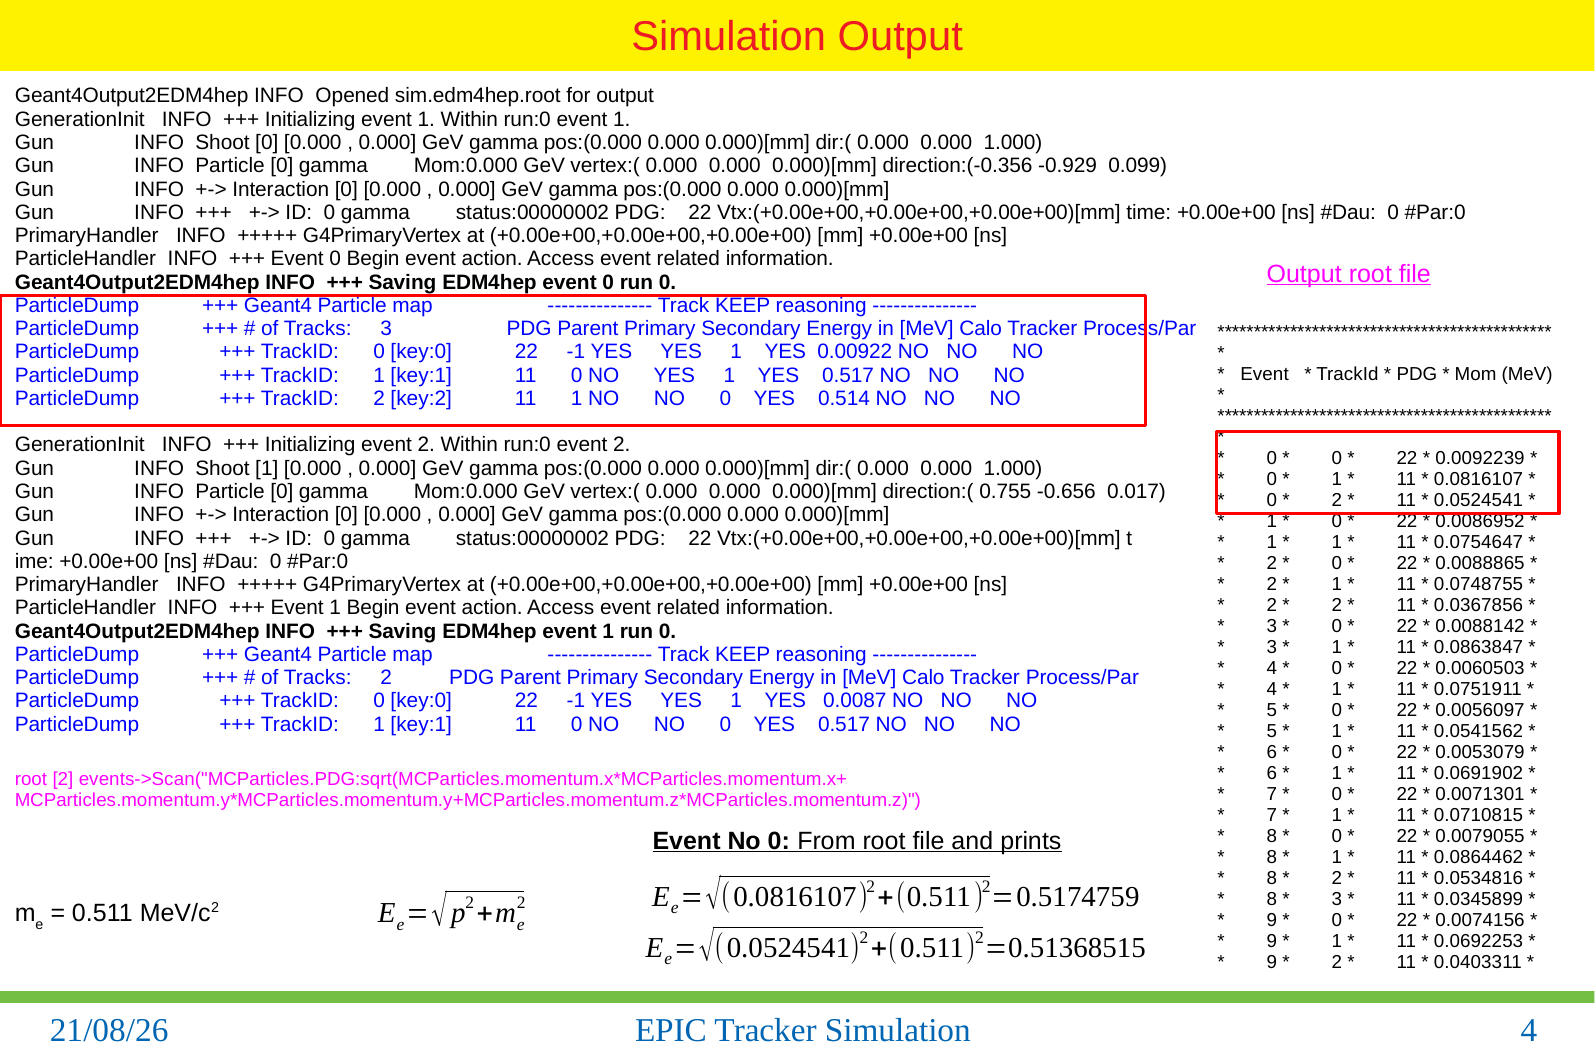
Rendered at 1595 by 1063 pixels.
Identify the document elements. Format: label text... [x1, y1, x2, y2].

text_box Geant4Output2EDM4hep INFO Opened sim.edm4hep.root for output GenerationInit INFO +++ Initializing event 1. Within run:0 event 1. Gun INFO Shoot [0] [0.000 , 0.000] GeV gamma pos:(0.000 0.000 0.000)[mm] dir:( 0.000 0.000 1.000) Gun INFO Particle [0] gamma Mom:0.000 GeV vertex:( 0.000 0.000 0.000)[mm] direction:(-0.356 -0.929 0.099) Gun INFO +-> Interaction [0] [0.000 , 0.000] GeV gamma pos:(0.000 0.000 0.000)[mm] Gun INFO +++ +-> ID: 0 gamma status:00000002 PDG: 22 Vtx:(+0.00e+00,+0.00e+00,+0.00e+00)[mm] time: +0.00e+00 [ns] #Dau: 0 #Par:0 PrimaryHandler INFO +++++ G4PrimaryVertex at (+0.00e+00,+0.00e+00,+0.00e+00) [mm] +0.00e+00 [ns] ParticleHandler INFO +++ Event 0 Begin event action. Access event related information. Geant4Output2EDM4hep INFO +++ Saving EDM4hep event 0 run 0. ParticleDump +++ Geant4 Particle map --------------- Track KEEP reasoning --------------- ParticleDump +++ # of Tracks: 3 PDG Parent Primary Secondary Energy in [MeV] Calo Tracker Process/Par ParticleDump +++ TrackID: 0 [key:0] 22 -1 YES YES 1 YES 0.00922 NO NO NO ParticleDump +++ TrackID: 1 [key:1] 11 0 NO YES 1 YES 0.517 NO NO NO ParticleDump +++ TrackID: 2 [key:2] 11 1 NO NO 0 YES 0.514 NO NO NO GenerationInit INFO +++ Initializing event 2. Within run:0 event 2. Gun INFO Shoot [1] [0.000 , 0.000] GeV gamma pos:(0.000 0.000 0.000)[mm] dir:( 0.000 0.000 1.000) Gun INFO Particle [0] gamma Mom:0.000 GeV vertex:( 0.000 0.000 0.000)[mm] direction:( 0.755 -0.656 0.017) Gun INFO +-> Interaction [0] [0.000 , 0.000] GeV gamma pos:(0.000 0.000 0.000)[mm] Gun INFO +++ +-> ID: 0 gamma status:00000002 PDG: 22 Vtx:(+0.00e+00,+0.00e+00,+0.00e+00)[mm] t ime: +0.00e+00 [ns] #Dau: 0 #Par:0 PrimaryHandler INFO +++++ G4PrimaryVertex at (+0.00e+00,+0.00e+00,+0.00e+00) [mm] +0.00e+00 [ns] ParticleHandler INFO +++ Event 1 Begin event action. Access event related information. Geant4Output2EDM4hep INFO +++ Saving EDM4hep event 1 run 0. ParticleDump +++ Geant4 Particle map --------------- Track KEEP reasoning --------------- ParticleDump +++ # of Tracks: 2 PDG Parent Primary Secondary Energy in [MeV] Calo Tracker Process/Par ParticleDump +++ TrackID: 0 [key:0] 22 -1 YES YES 1 YES 0.0087 NO NO NO ParticleDump +++ TrackID: 1 [key:1] 11 0 NO NO 0 YES 0.517 NO NO NO [2, 297, 1144, 424]
chart [637, 925, 1153, 969]
text_box Geant4Output2EDM4hep INFO Opened sim.edm4hep.root for output GenerationInit INFO +++ Initializing event 1. Within run:0 event 1. Gun INFO Shoot [0] [0.000 , 0.000] GeV gamma pos:(0.000 0.000 0.000)[mm] dir:( 0.000 0.000 1.000) Gun INFO Particle [0] gamma Mom:0.000 GeV vertex:( 0.000 0.000 0.000)[mm] direction:(-0.356 -0.929 0.099) Gun INFO +-> Interaction [0] [0.000 , 0.000] GeV gamma pos:(0.000 0.000 0.000)[mm] Gun INFO +++ +-> ID: 0 gamma status:00000002 PDG: 22 Vtx:(+0.00e+00,+0.00e+00,+0.00e+00)[mm] time: +0.00e+00 [ns] #Dau: 0 #Par:0 PrimaryHandler INFO +++++ G4PrimaryVertex at (+0.00e+00,+0.00e+00,+0.00e+00) [mm] +0.00e+00 [ns] ParticleHandler INFO +++ Event 0 Begin event action. Access event related information. Geant4Output2EDM4hep INFO +++ Saving EDM4hep event 0 run 0. ParticleDump +++ Geant4 Particle map --------------- Track KEEP reasoning --------------- ParticleDump +++ # of Tracks: 3 PDG Parent Primary Secondary Energy in [MeV] Calo Tracker Process/Par ParticleDump +++ TrackID: 0 [key:0] 22 -1 YES YES 1 YES 0.00922 NO NO NO ParticleDump +++ TrackID: 1 [key:1] 11 0 NO YES 1 YES 0.517 NO NO NO ParticleDump +++ TrackID: 2 [key:2] 11 1 NO NO 0 YES 0.514 NO NO NO GenerationInit INFO +++ Initializing event 2. Within run:0 event 2. Gun INFO Shoot [1] [0.000 , 0.000] GeV gamma pos:(0.000 0.000 0.000)[mm] dir:( 0.000 0.000 1.000) Gun INFO Particle [0] gamma Mom:0.000 GeV vertex:( 0.000 0.000 0.000)[mm] direction:( 0.755 -0.656 0.017) Gun INFO +-> Interaction [0] [0.000 , 0.000] GeV gamma pos:(0.000 0.000 0.000)[mm] Gun INFO +++ +-> ID: 0 gamma status:00000002 PDG: 22 Vtx:(+0.00e+00,+0.00e+00,+0.00e+00)[mm] t ime: +0.00e+00 [ns] #Dau: 0 #Par:0 PrimaryHandler INFO +++++ G4PrimaryVertex at (+0.00e+00,+0.00e+00,+0.00e+00) [mm] +0.00e+00 [ns] ParticleHandler INFO +++ Event 1 Begin event action. Access event related information. Geant4Output2EDM4hep INFO +++ Saving EDM4hep event 1 run 0. ParticleDump +++ Geant4 Particle map --------------- Track KEEP reasoning --------------- ParticleDump +++ # of Tracks: 2 PDG Parent Primary Secondary Energy in [MeV] Calo Tracker Process/Par ParticleDump +++ TrackID: 0 [key:0] 22 -1 YES YES 1 YES 0.0087 NO NO NO ParticleDump +++ TrackID: 1 [key:1] 11 0 NO NO 0 YES 0.517 NO NO NO [0, 76, 1583, 744]
chart [644, 891, 1146, 918]
title Simulation Output [0, 0, 1595, 71]
text_box *********************************************** * Event * TrackId * PDG * Mom (MeV) * *********************************************** * 0 * 0 * 22 * 0.0092239 * * 0 * 1 * 11 * 0.0816107 * * 0 * 2 * 11 * 0.0524541 * * 1 * 0 * 22 * 0.0086952 * * 1 * 1 * 11 * 0.0754647 * * 2 * 0 * 22 * 0.0088865 * * 2 * 1 * 11 * 0.0748755 * * 2 * 2 * 11 * 0.0367856 * * 3 * 0 * 22 * 0.0088142 * * 3 * 1 * 11 * 0.0863847 * * 4 * 0 * 22 * 0.0060503 * * 4 * 1 * 11 * 0.0751911 * * 5 * 0 * 22 * 0.0056097 * * 5 * 1 * 11 * 0.0541562 * * 6 * 0 * 22 * 0.0053079 * * 6 * 1 * 11 * 0.0691902 * * 7 * 0 * 22 * 0.0071301 * * 7 * 1 * 11 * 0.0710815 * * 8 * 0 * 22 * 0.0079055 * * 8 * 1 * 11 * 0.0864462 * * 8 * 2 * 11 * 0.0534816 * * 8 * 3 * 11 * 0.0345899 * * 9 * 0 * 22 * 0.0074156 * * 9 * 1 * 11 * 0.0692253 * * 9 * 2 * 11 * 0.0403311 * [1202, 313, 1571, 981]
chart [370, 889, 532, 934]
text_box Event No 0: From root file and prints [637, 819, 1158, 891]
text_box me = 0.511 MeV/c2 [0, 890, 390, 957]
text_box Output root file [1251, 252, 1595, 296]
text_box root [2] events->Scan("MCParticles.PDG:sqrt(MCParticles.momentum.x*MCParticles.momentum.x+ MCParticles.momentum.y*MCParticles.momentum.y+MCParticles.momentum.z*MCParticles.momentum.z)") [0, 760, 1202, 839]
